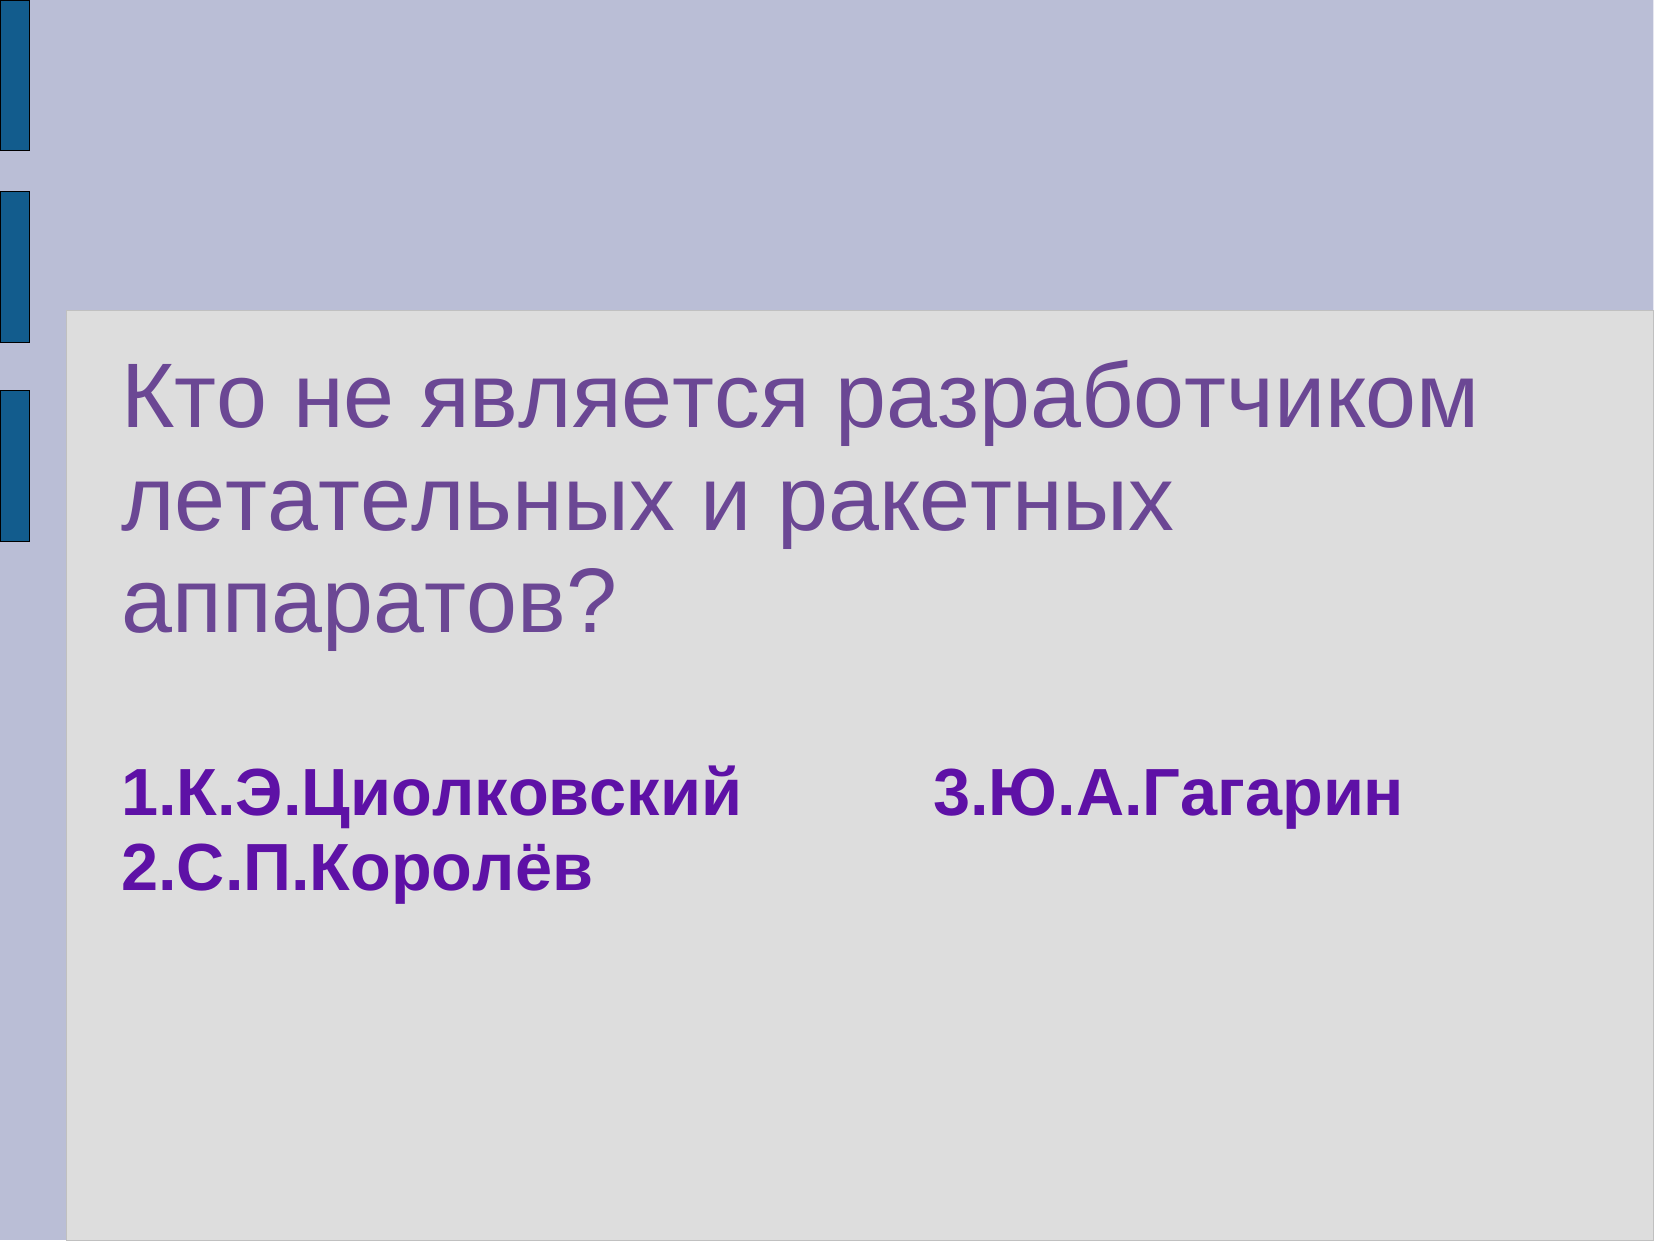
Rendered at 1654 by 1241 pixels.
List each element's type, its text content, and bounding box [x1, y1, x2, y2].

list Кто не является разработчиком летательных и ракетных аппаратов? 1.К.Э.Циолковский 3.Ю.А.Гагарин 2.С.П.Королёв [121, 344, 1534, 1127]
